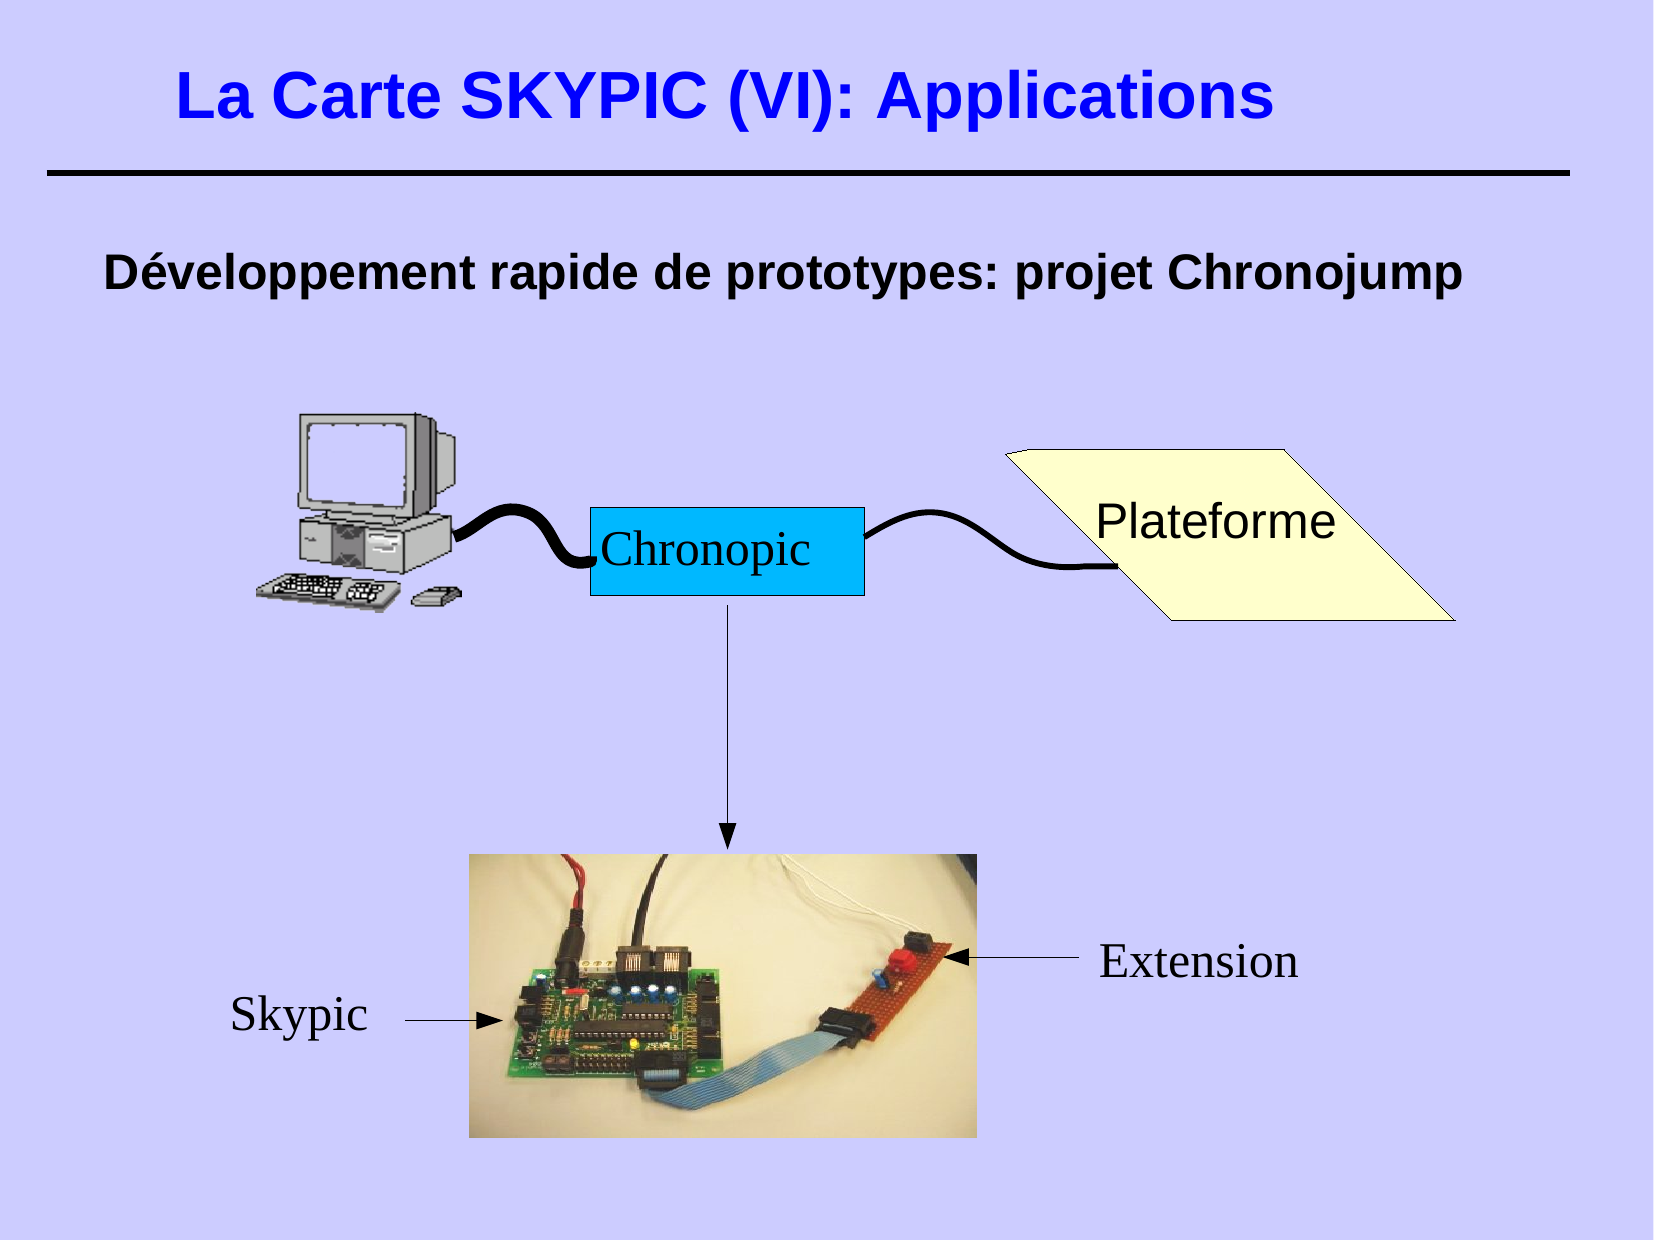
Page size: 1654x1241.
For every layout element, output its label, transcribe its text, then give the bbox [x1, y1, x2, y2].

picture [256, 412, 462, 613]
text_box Extension [1098, 932, 1340, 992]
text_box [1005, 449, 1328, 544]
title La Carte SKYPIC (VI): Applications [88, 0, 1364, 184]
picture [469, 854, 977, 1138]
text_box Chronopic [600, 520, 849, 580]
text_box Plateforme [1095, 493, 1364, 552]
text_box Skypic [229, 986, 390, 1045]
text_box Développement rapide de prototypes: projet Chronojump [91, 244, 1614, 361]
text_box [1103, 529, 1456, 621]
text_box [590, 507, 865, 596]
